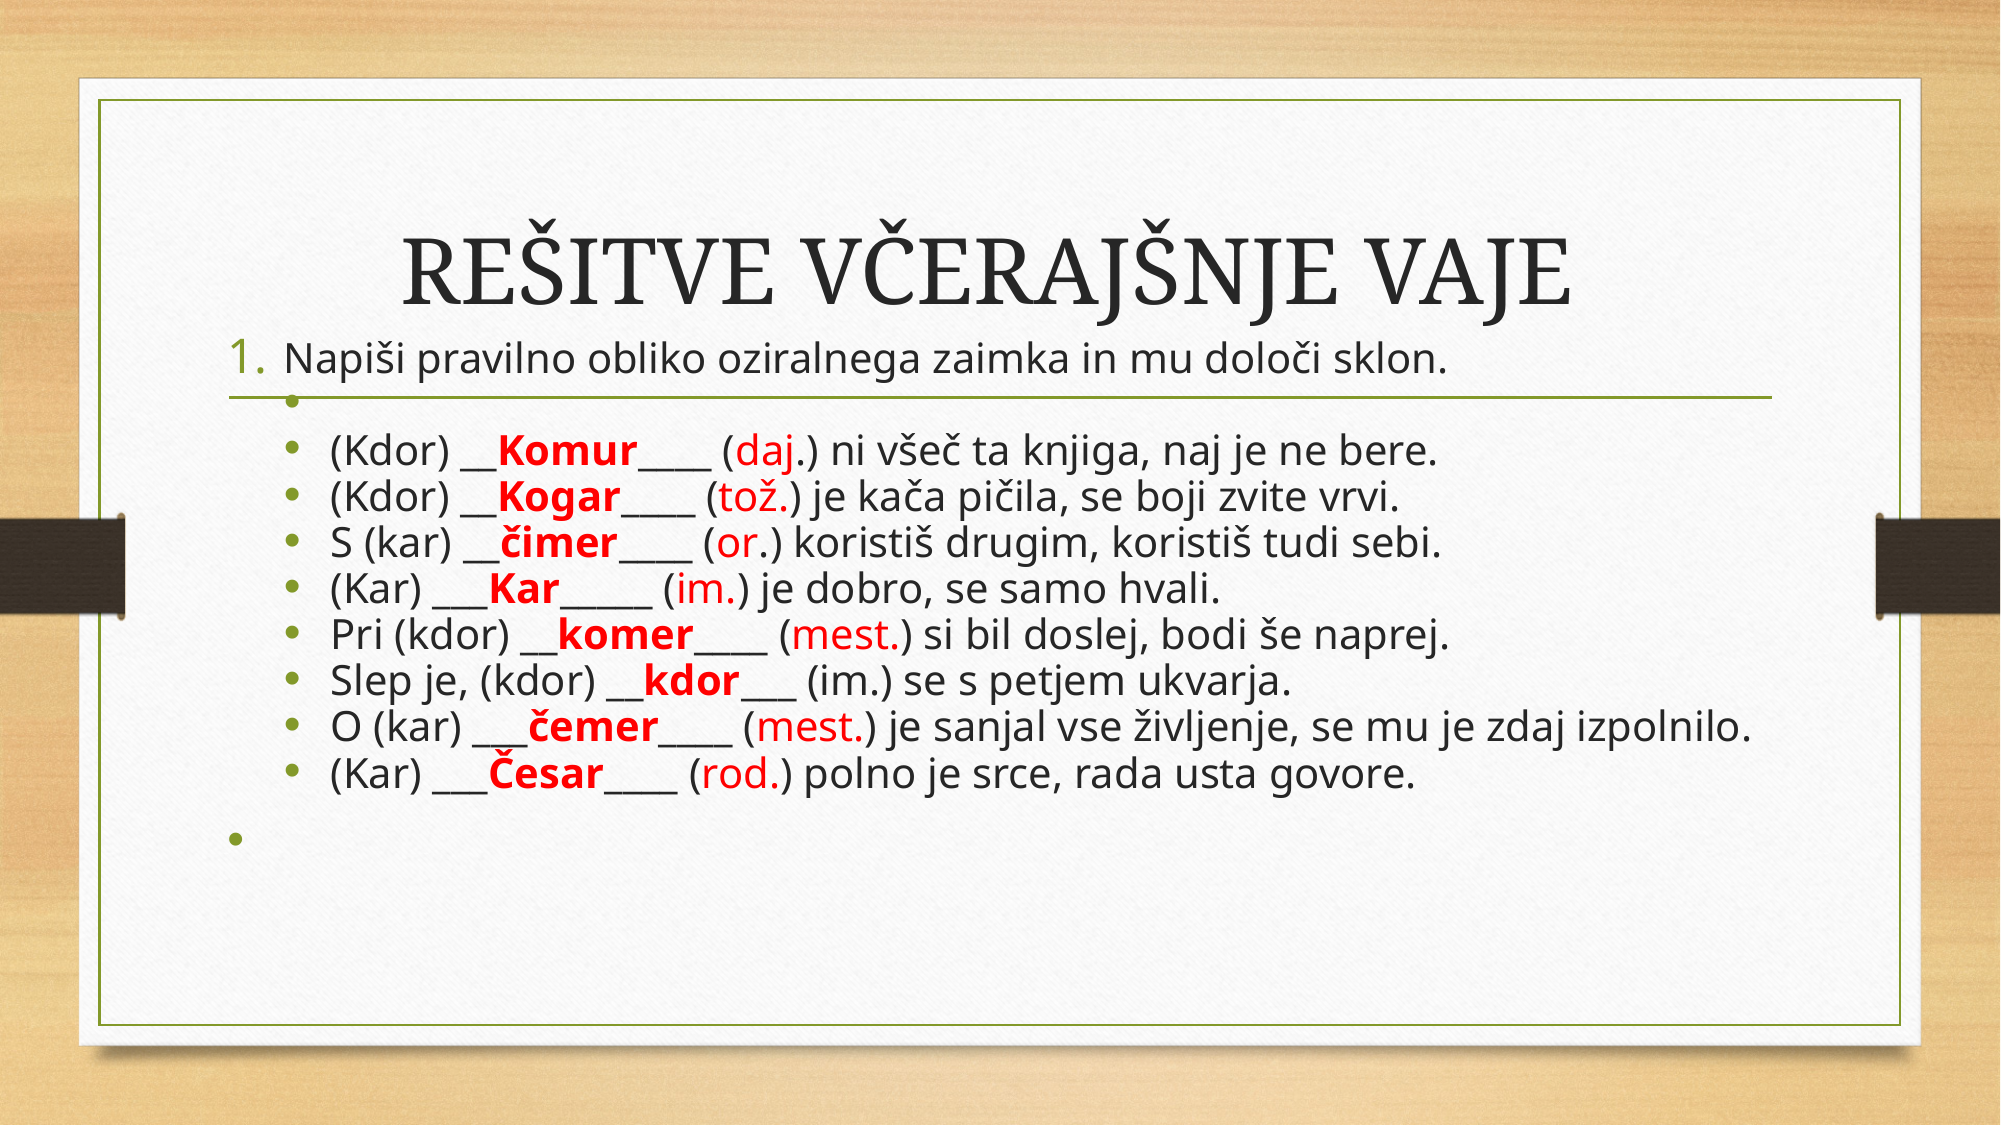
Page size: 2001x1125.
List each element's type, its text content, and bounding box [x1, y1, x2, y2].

title REŠITVE VČERAJŠNJE VAJE [212, 161, 1788, 339]
list Napiši pravilno obliko oziralnega zaimka in mu določi sklon. (Kdor) __Komur____ (daj.) ni všeč ta knjiga, naj je ne bere. (Kdor) __Kogar____ (tož.) je kača pičila, se boji zvite vrvi. S (kar) __čimer____ (or.) koristiš drugim, koristiš tudi sebi. (Kar) ___Kar_____ (im.) je dobro, se samo hvali. Pri (kdor) __komer____ (mest.) si bil doslej, bodi še naprej. Slep je, (kdor) __kdor___ (im.) se s petjem ukvarja. O (kar) ___čemer____ (mest.) je sanjal vse življenje, se mu je zdaj izpolnilo. (Kar) ___Česar____ (rod.) polno je srce, rada usta govore. [212, 339, 1788, 964]
